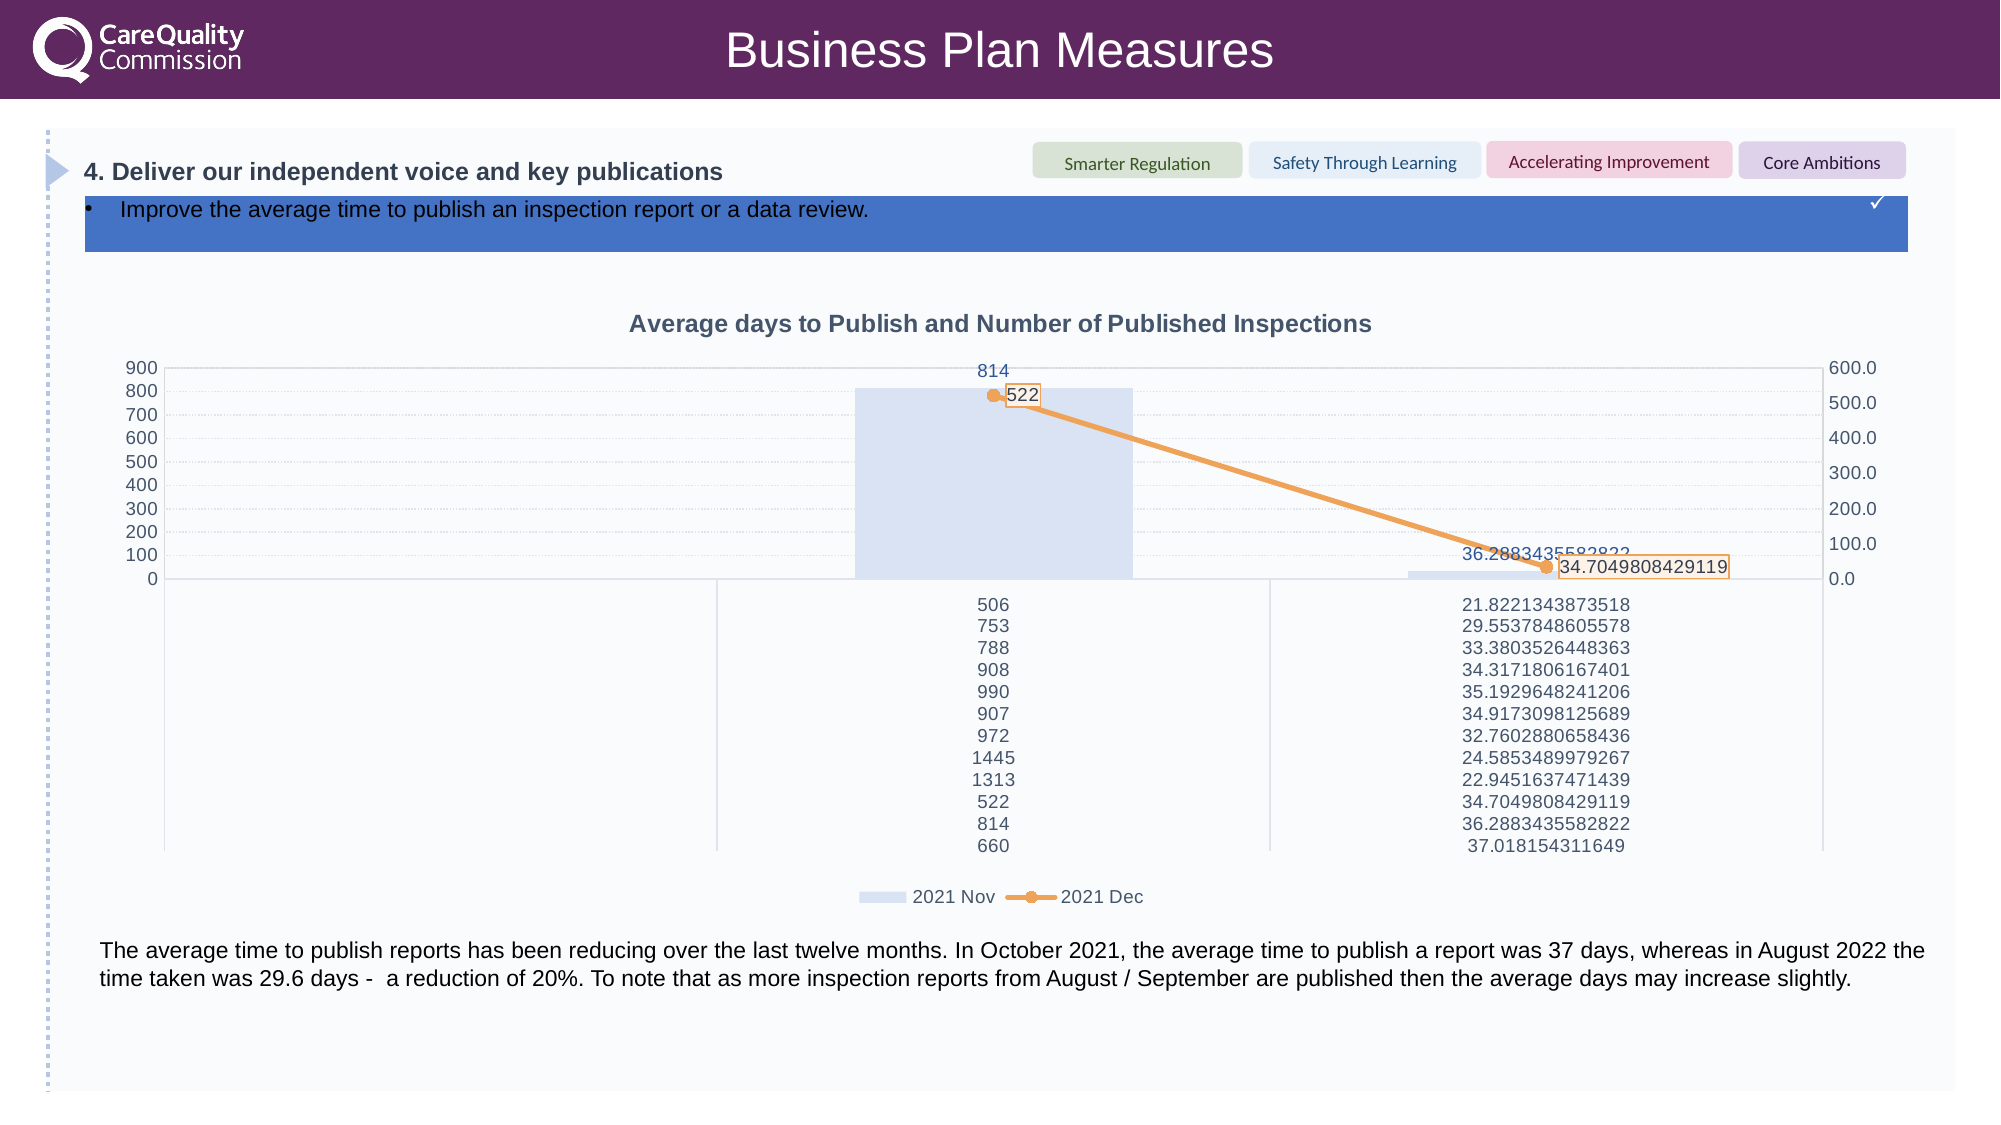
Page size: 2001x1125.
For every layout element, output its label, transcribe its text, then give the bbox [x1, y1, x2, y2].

text_box [45, 128, 1955, 1091]
text_box Safety Through Learning [1248, 141, 1482, 179]
table_header Improve the average time to publish an inspection report or a data review. [85, 196, 1848, 252]
table_header  [1848, 196, 1908, 252]
text_box Core Ambitions [1738, 141, 1907, 179]
text_box Business Plan Measures [641, 9, 1358, 86]
picture [32, 16, 245, 84]
text_box The average time to publish reports has been reducing over the last twelve months. In October 2021, the average time to publish a report was 37 days, whereas in August 2022 the time taken was 29.6 days - a reduction of 20%. To note that as more inspection reports from August / September are published then the average days may increase slightly. [84, 928, 1945, 1000]
text_box [0, 0, 2000, 99]
text_box Accelerating Improvement [1486, 140, 1733, 179]
chart [89, 282, 1914, 915]
text_box 4. Deliver our independent voice and key publications [69, 147, 984, 194]
text_box Smarter Regulation [1032, 141, 1243, 179]
